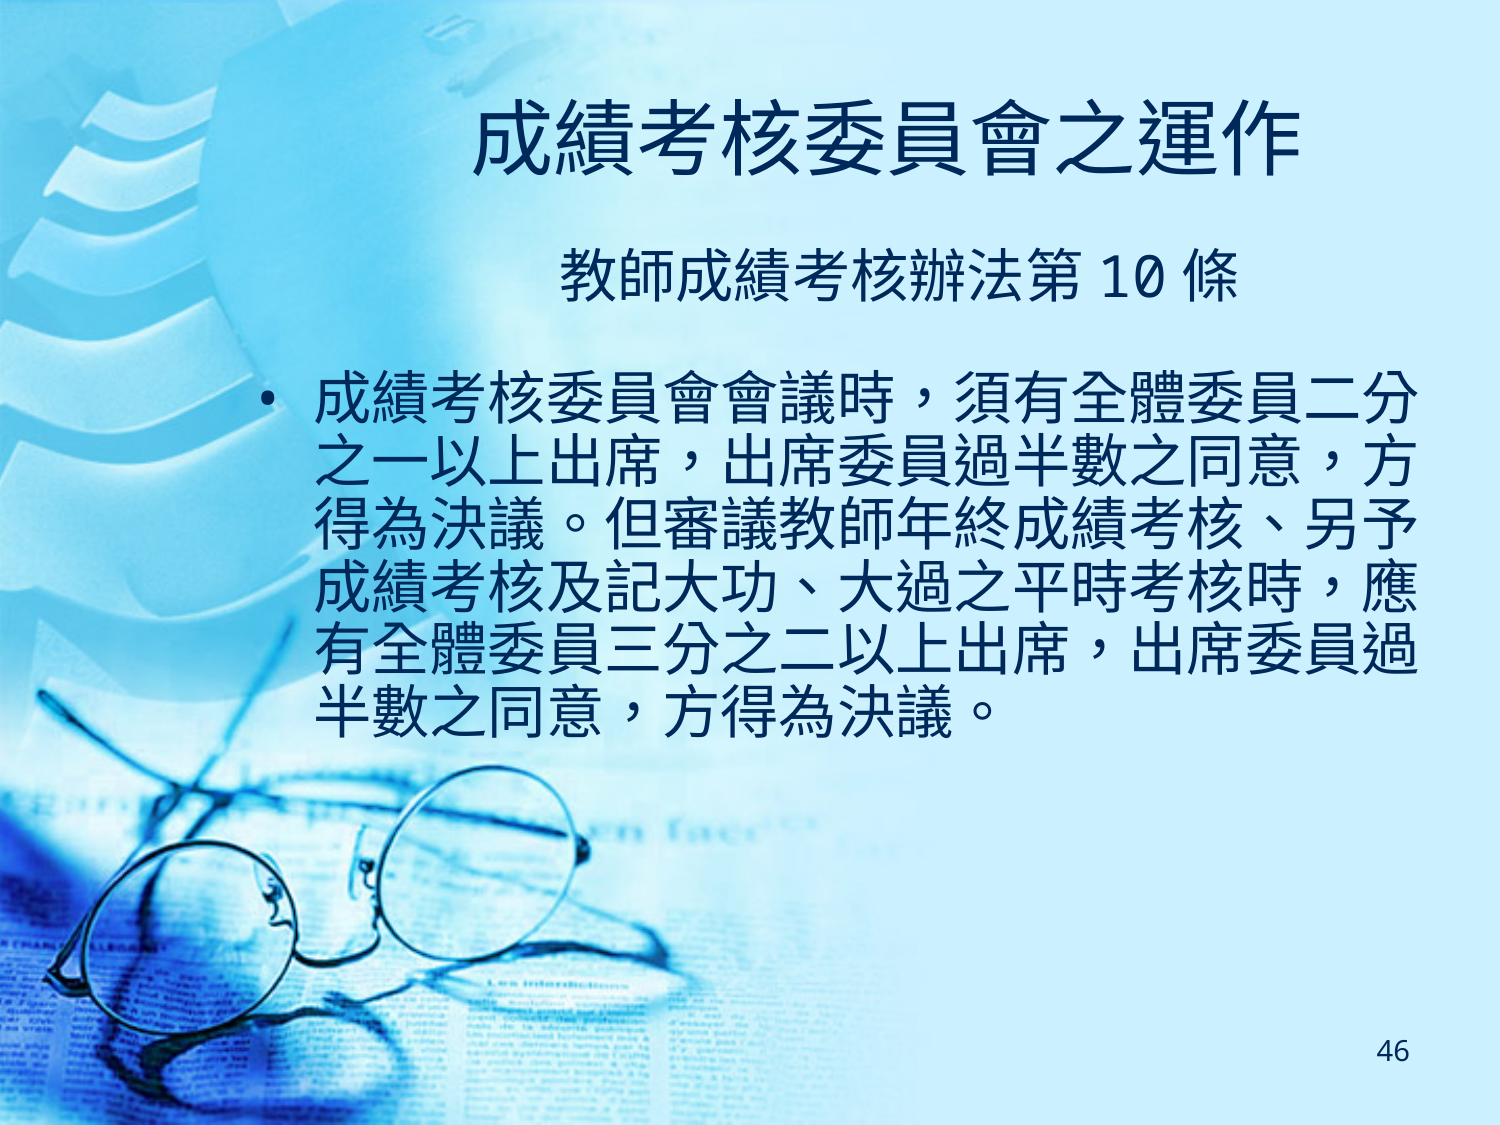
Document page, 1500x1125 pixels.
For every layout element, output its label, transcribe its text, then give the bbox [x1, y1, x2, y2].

list 成績考核委員會會議時，須有全體委員二分之一以上出席，出席委員過半數之同意，方得為決議。但審議教師年終成績考核、另予成績考核及記大功、大過之平時考核時，應有全體委員三分之二以上出席，出席委員過半數之同意，方得為決議。 [242, 361, 1461, 905]
title 成績考核委員會之運作 [430, 42, 1343, 231]
text_box 教師成績考核辦法第10條 [513, 196, 1306, 327]
picture [0, 0, 1500, 1125]
